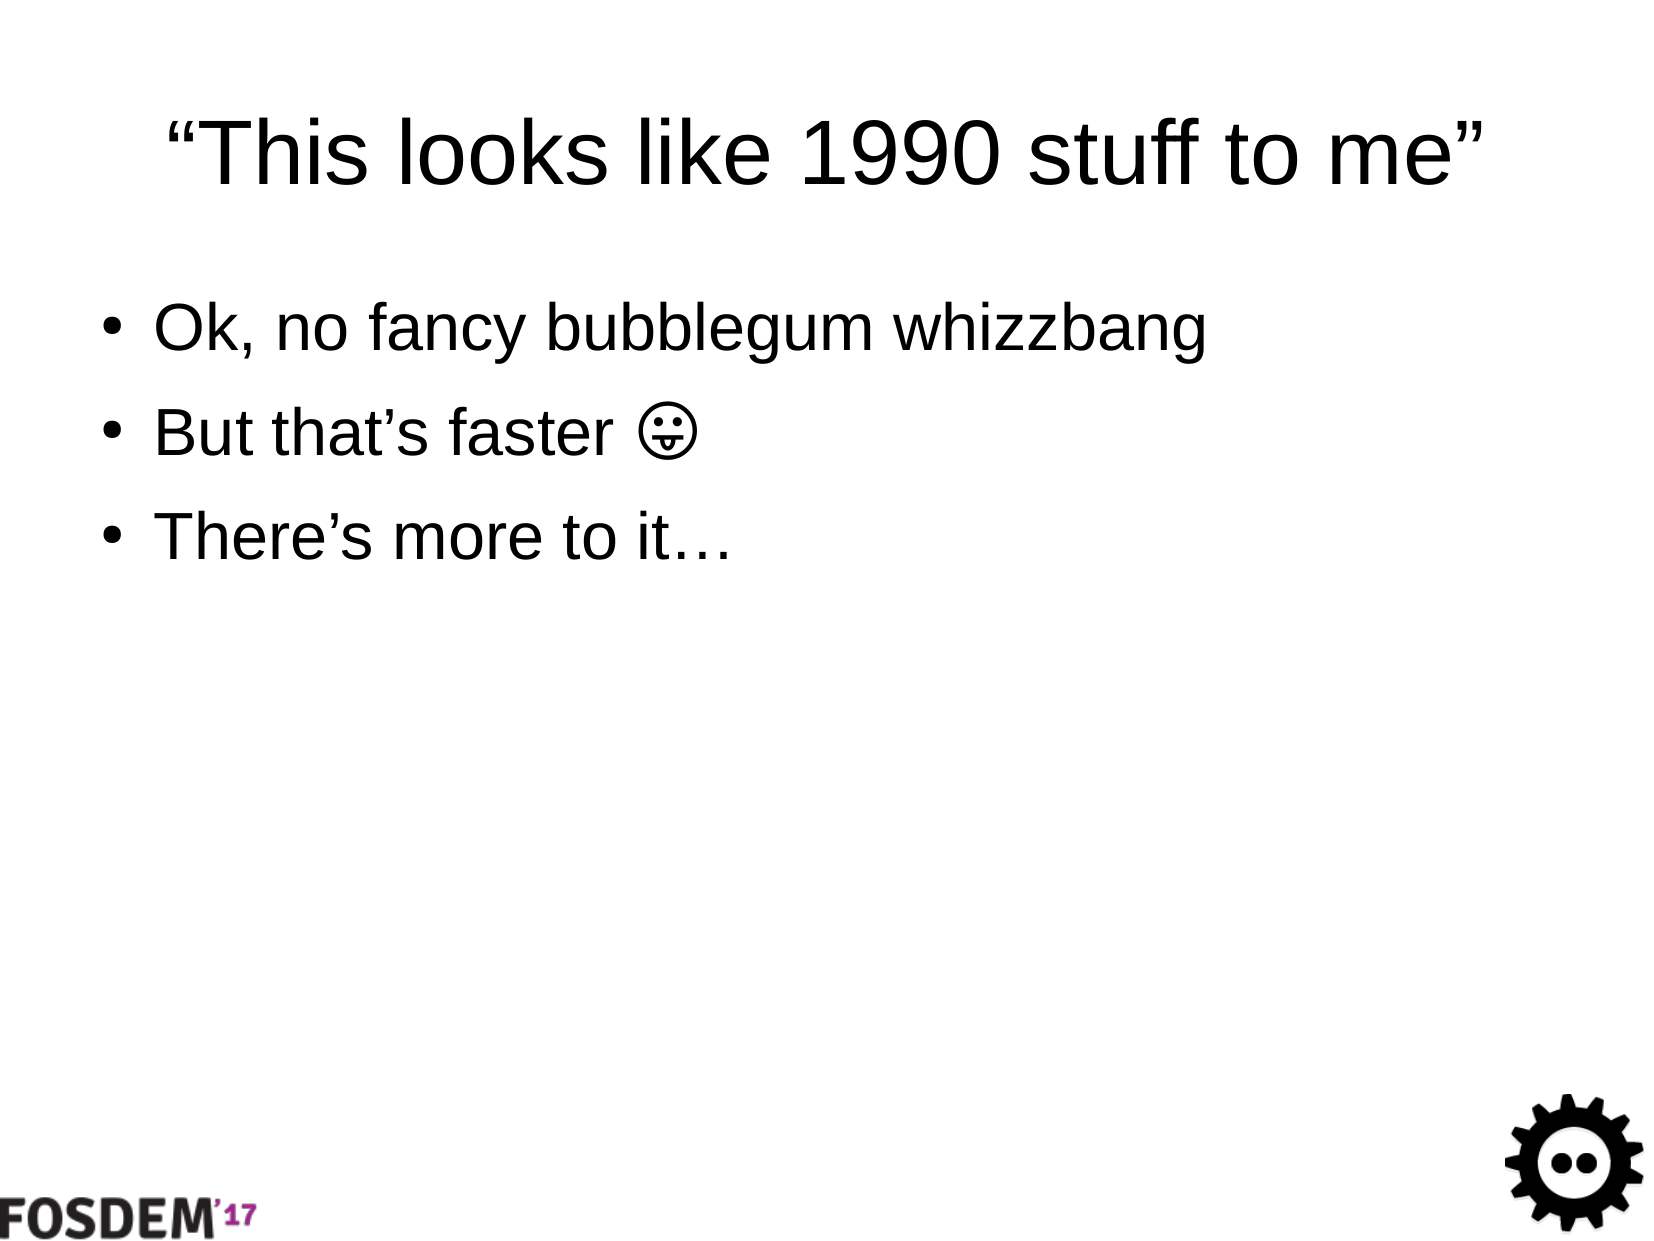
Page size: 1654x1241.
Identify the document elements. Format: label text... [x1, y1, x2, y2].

list Ok, no fancy bubblegum whizzbang But that’s faster 😛 There’s more to it… [82, 290, 1571, 1010]
title “This looks like 1990 stuff to me” [82, 49, 1571, 257]
picture [0, 1196, 258, 1241]
picture [1505, 1094, 1648, 1235]
